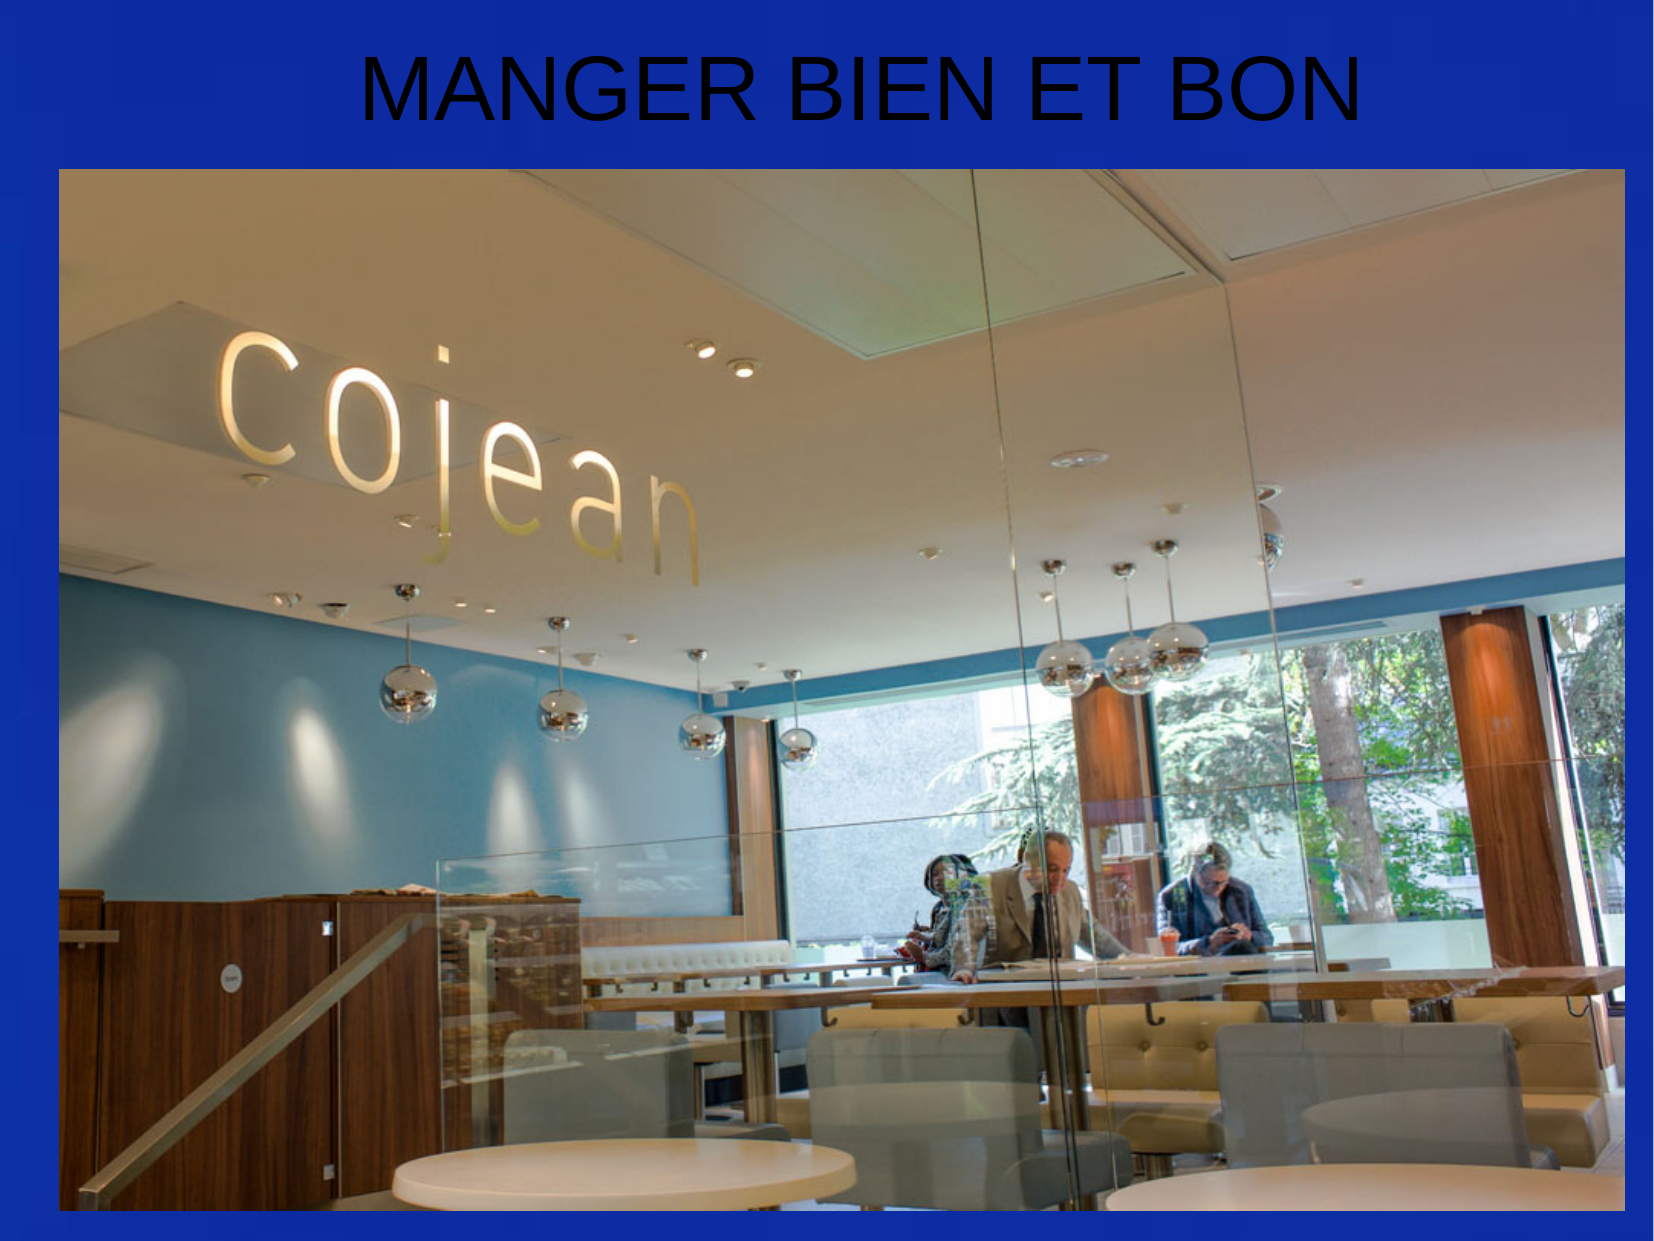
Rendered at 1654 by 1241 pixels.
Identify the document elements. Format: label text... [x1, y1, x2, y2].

picture [0, 0, 1654, 1241]
title MANGER BIEN ET BON [88, 0, 1636, 237]
